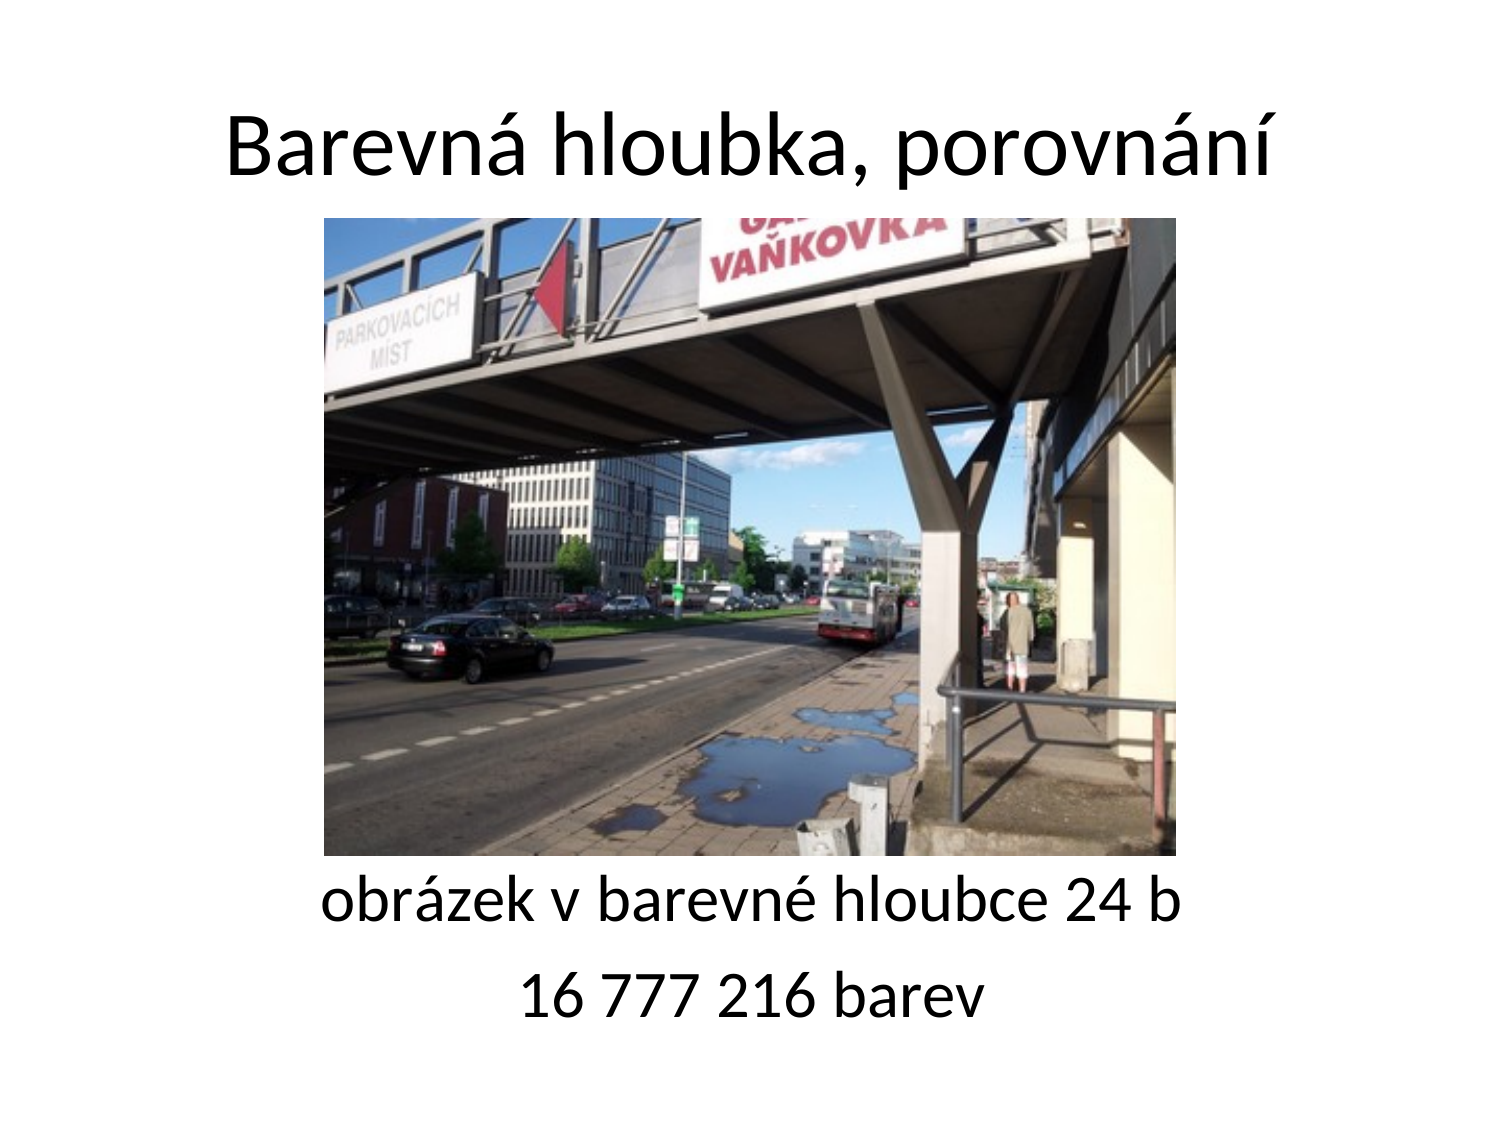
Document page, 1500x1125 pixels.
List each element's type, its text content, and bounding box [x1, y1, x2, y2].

list obrázek v barevné hloubce 24 b 16 777 216 barev [76, 267, 1427, 1039]
title Barevná hloubka, porovnání [75, 45, 1426, 233]
picture [324, 218, 1176, 267]
